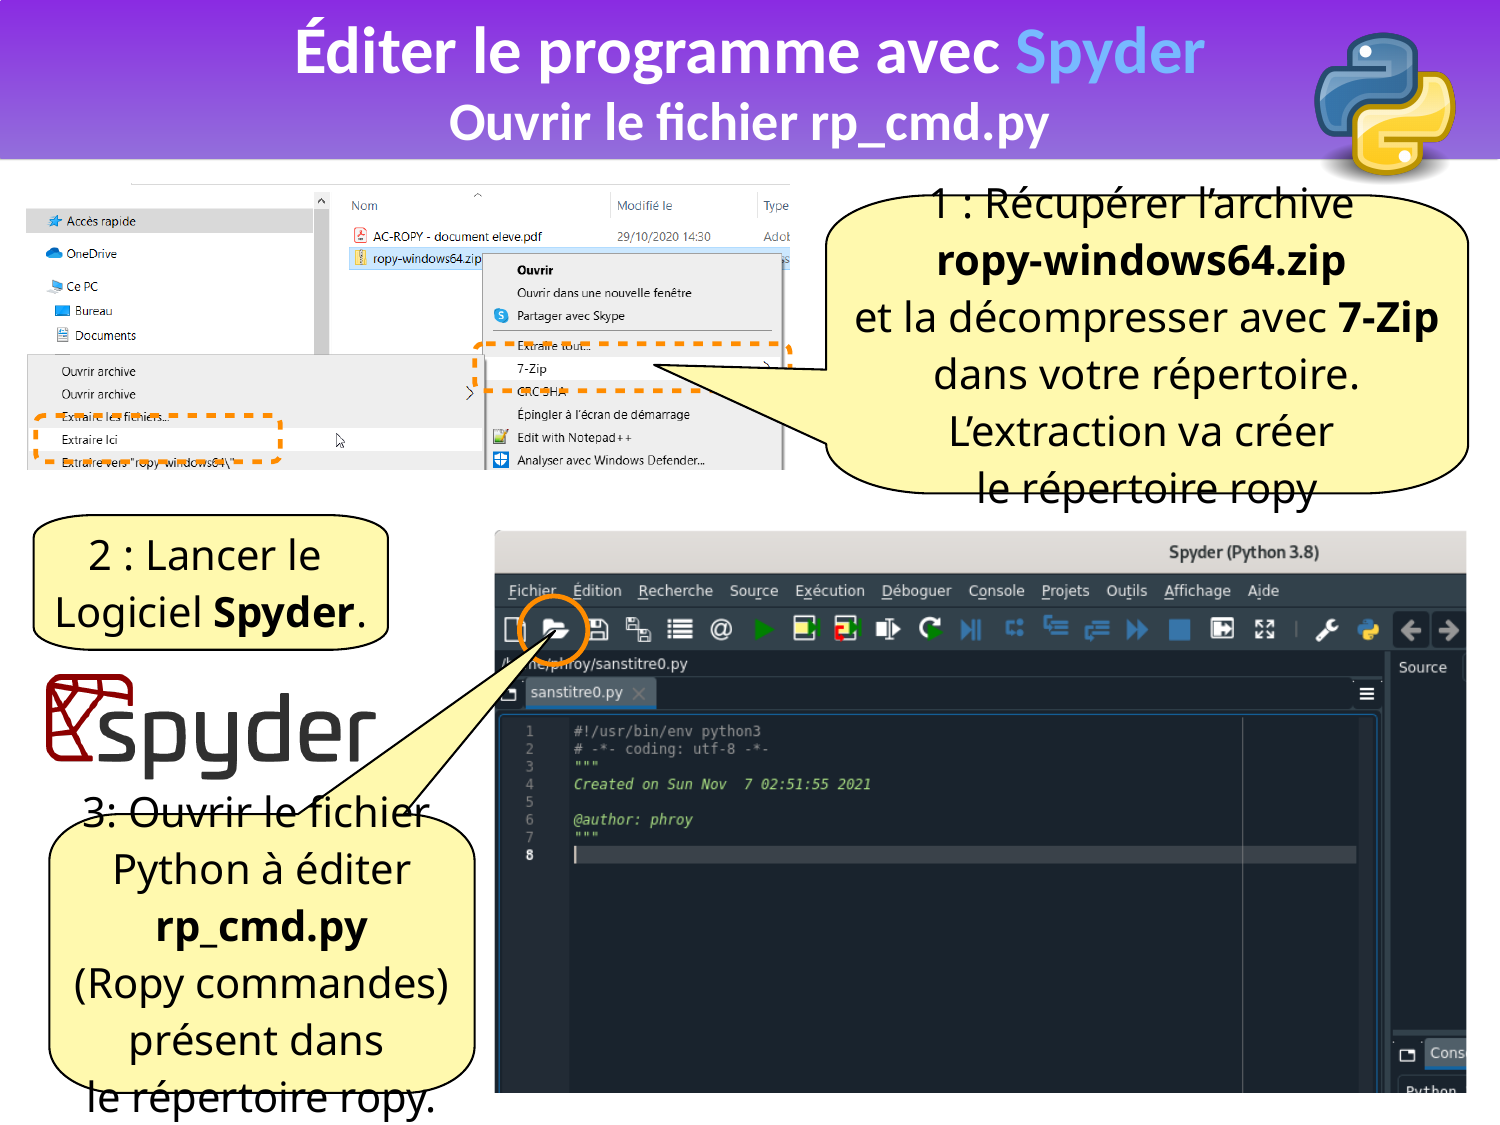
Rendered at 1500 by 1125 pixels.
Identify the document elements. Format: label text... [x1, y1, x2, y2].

picture [26, 183, 790, 470]
picture [1305, 29, 1465, 189]
text_box 1 : Récupérer l’archive ropy-windows64.zip et la décompresser avec 7-Zip dans votre répertoire. L’extraction va créer le répertoire ropy [654, 195, 1469, 494]
picture [522, 599, 585, 661]
text_box Éditer le programme avec Spyder Ouvrir le fichier rp_cmd.py [0, 0, 1500, 159]
text_box 2 : Lancer le Logiciel Spyder. [33, 515, 388, 650]
picture [37, 665, 384, 788]
text_box 3: Ouvrir le fichier Python à éditer rp_cmd.py (Ropy commandes) présent dans le répertoire ropy. [49, 630, 556, 1093]
picture [494, 530, 1467, 1093]
